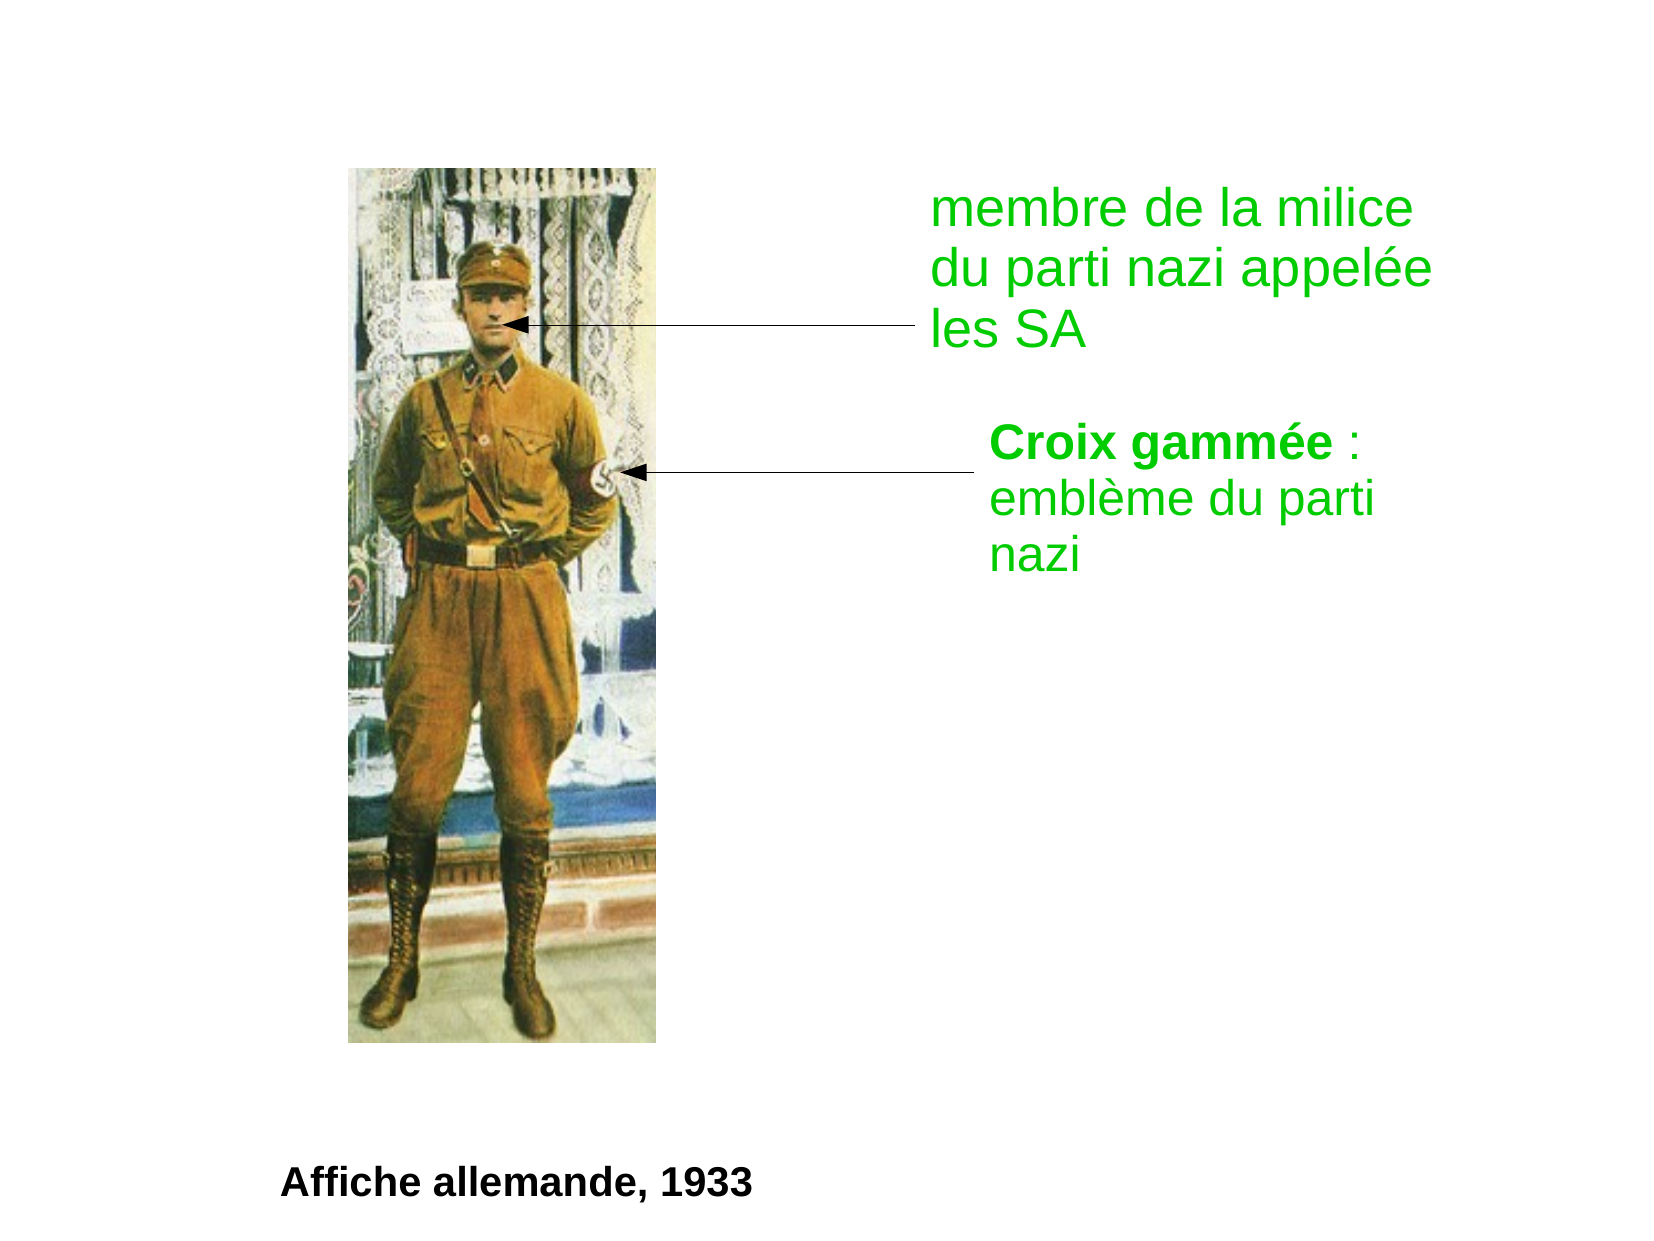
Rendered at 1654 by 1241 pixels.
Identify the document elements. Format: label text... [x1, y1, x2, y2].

text_box Affiche allemande, 1933 [59, 1151, 975, 1214]
text_box membre de la milice du parti nazi appelée les SA [915, 169, 1477, 367]
text_box Croix gammée : emblème du parti nazi [974, 407, 1447, 591]
picture [348, 168, 656, 1043]
